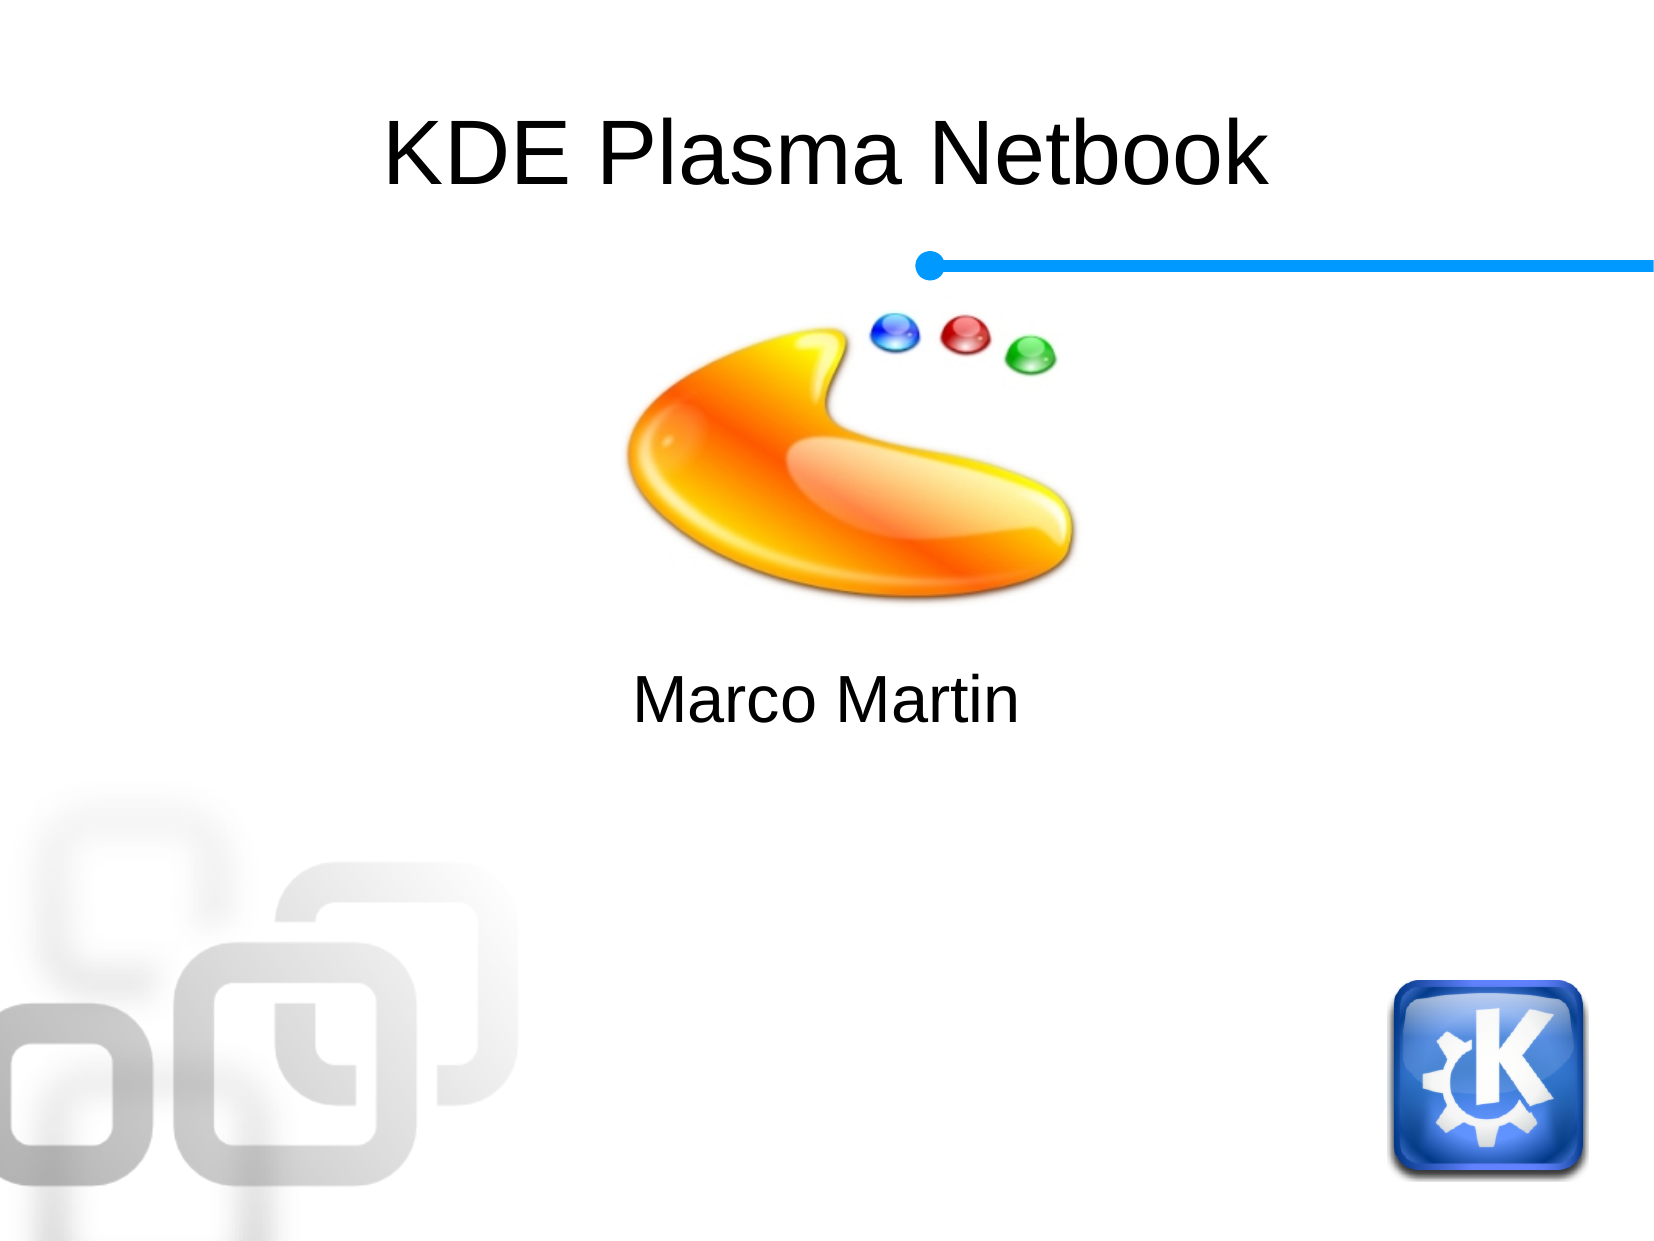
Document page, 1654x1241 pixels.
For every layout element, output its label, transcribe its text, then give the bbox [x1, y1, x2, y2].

picture [620, 295, 1083, 616]
title KDE Plasma Netbook [82, 56, 1571, 250]
subtitle Marco Martin [82, 297, 1571, 1102]
picture [1387, 980, 1589, 1182]
picture [0, 713, 709, 1241]
